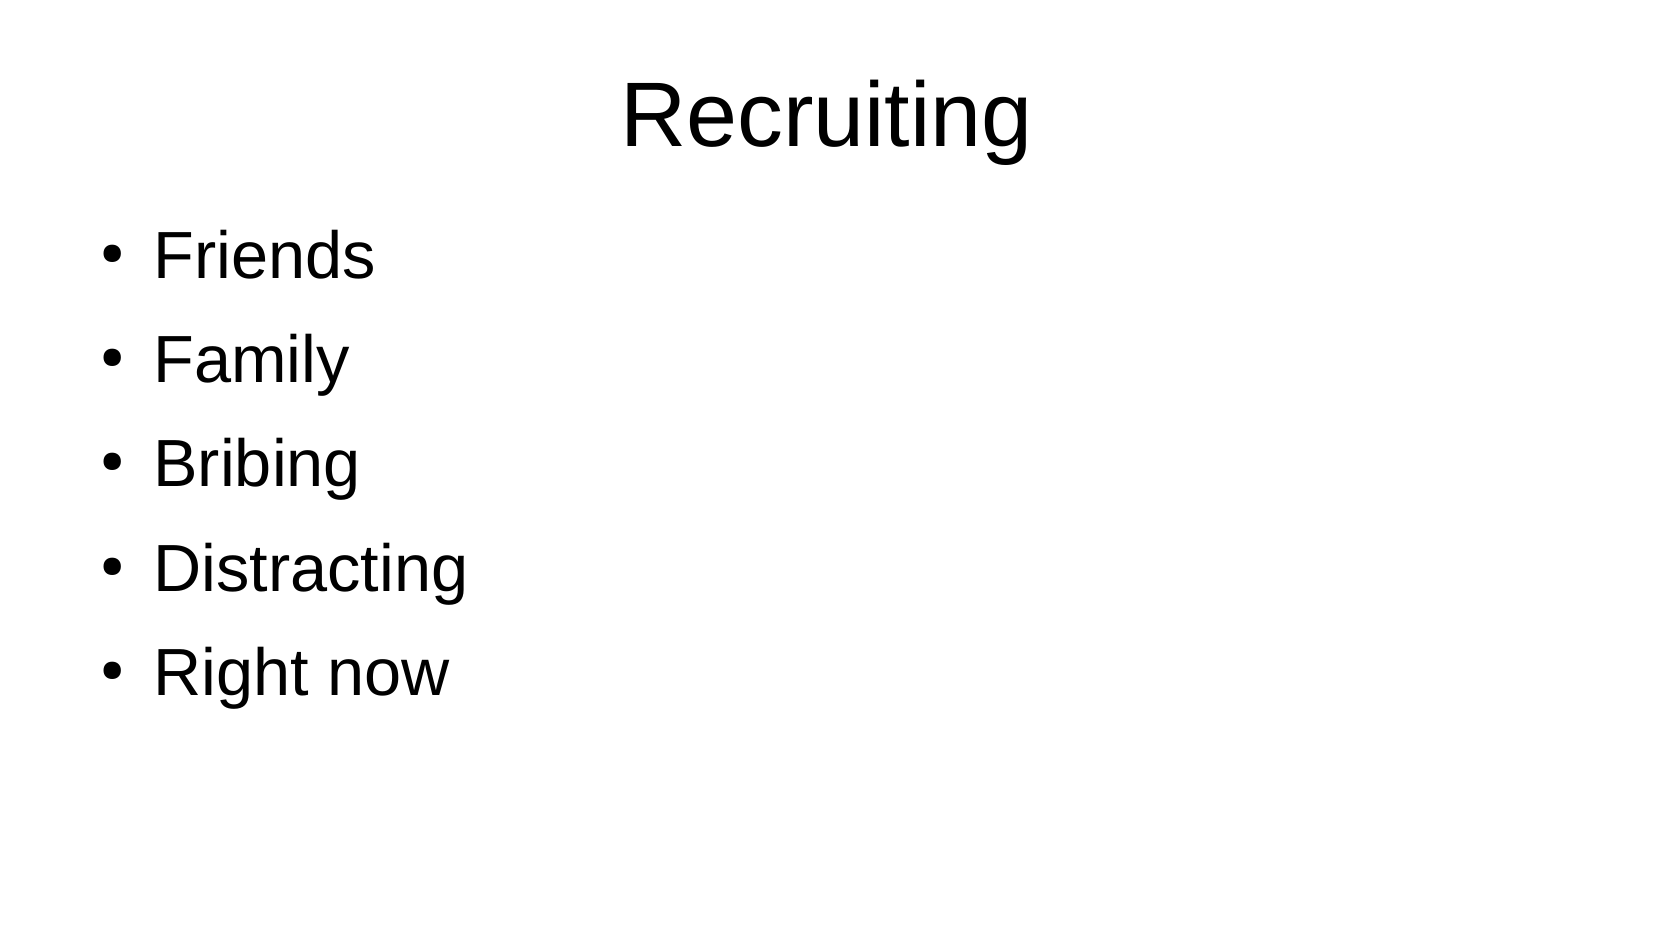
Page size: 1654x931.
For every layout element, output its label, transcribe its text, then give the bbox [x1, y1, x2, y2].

title Recruiting [82, 37, 1571, 193]
list Friends Family Bribing Distracting Right now [82, 217, 1571, 758]
